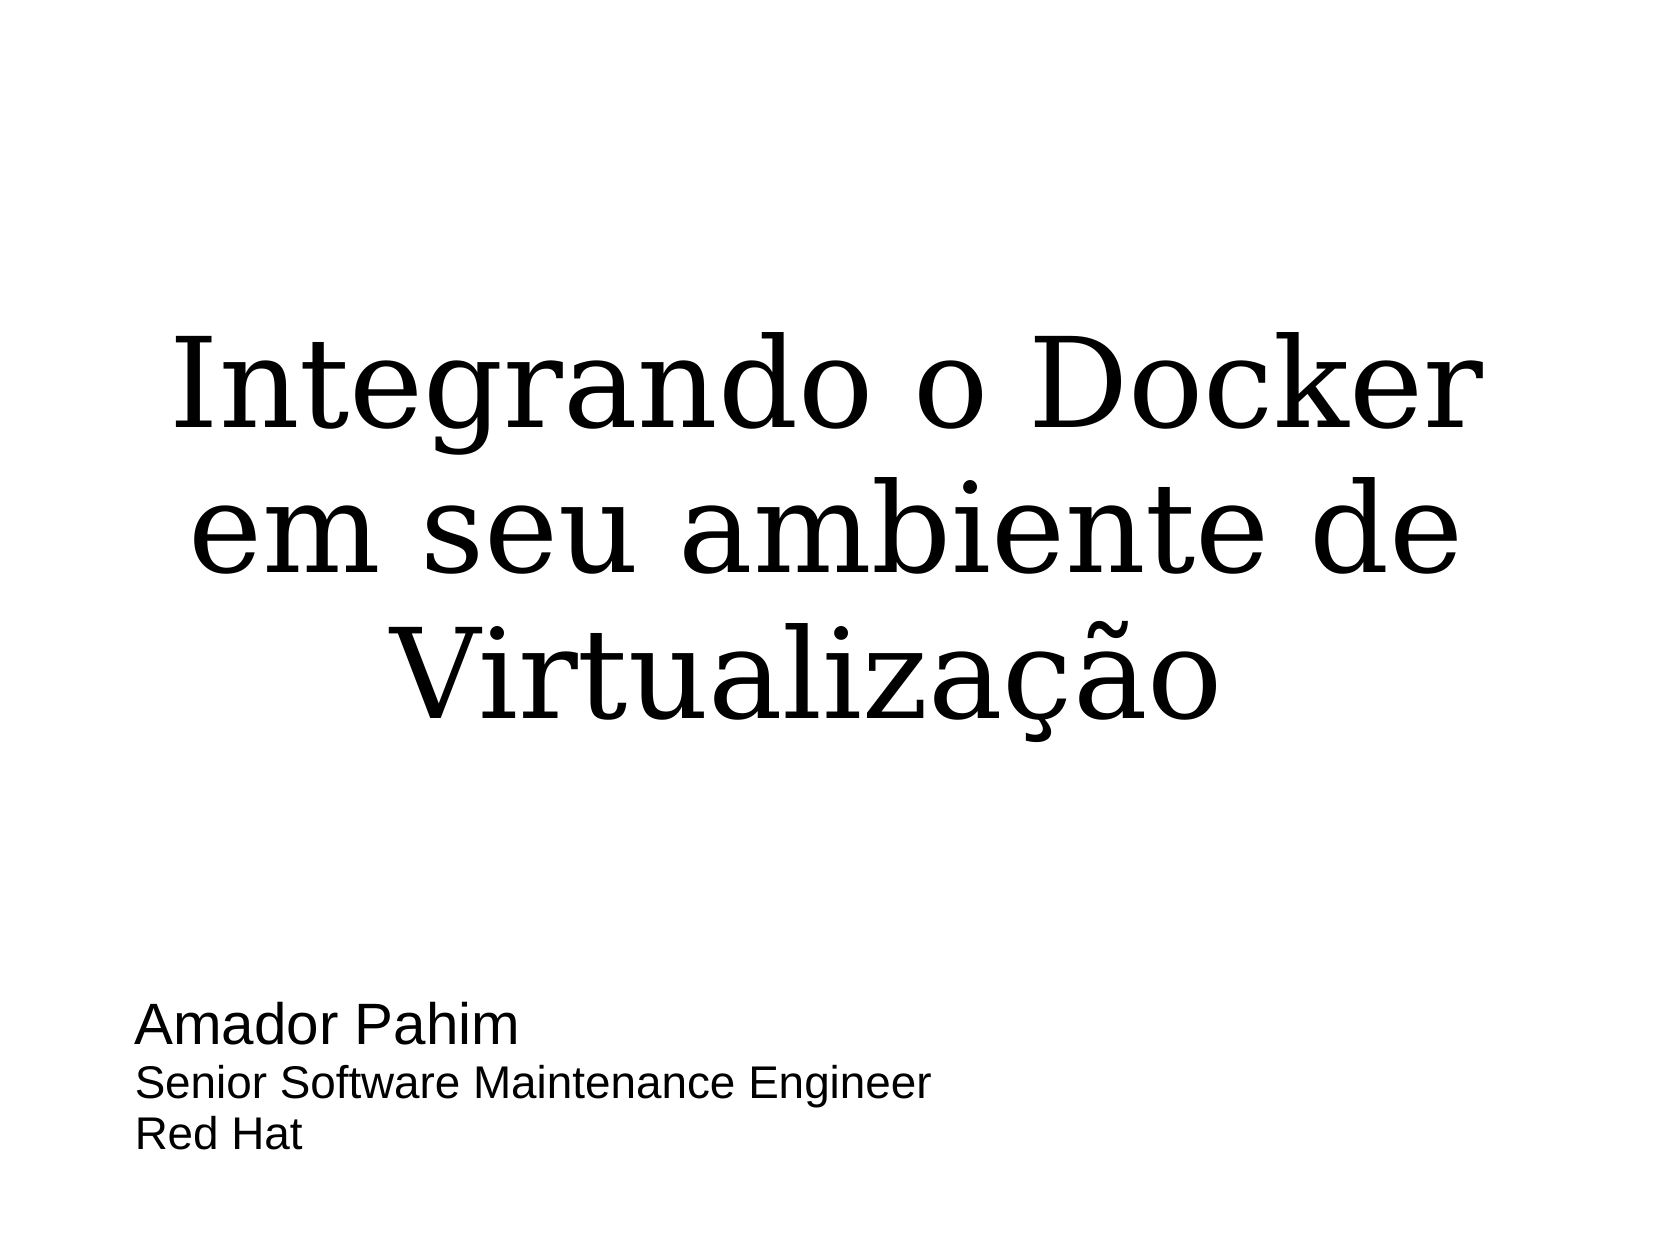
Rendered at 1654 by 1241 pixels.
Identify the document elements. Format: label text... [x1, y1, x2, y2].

subtitle Integrando o Docker em seu ambiente de Virtualização [82, 49, 1571, 1010]
text_box Amador Pahim Senior Software Maintenance Engineer Red Hat [120, 984, 991, 1218]
